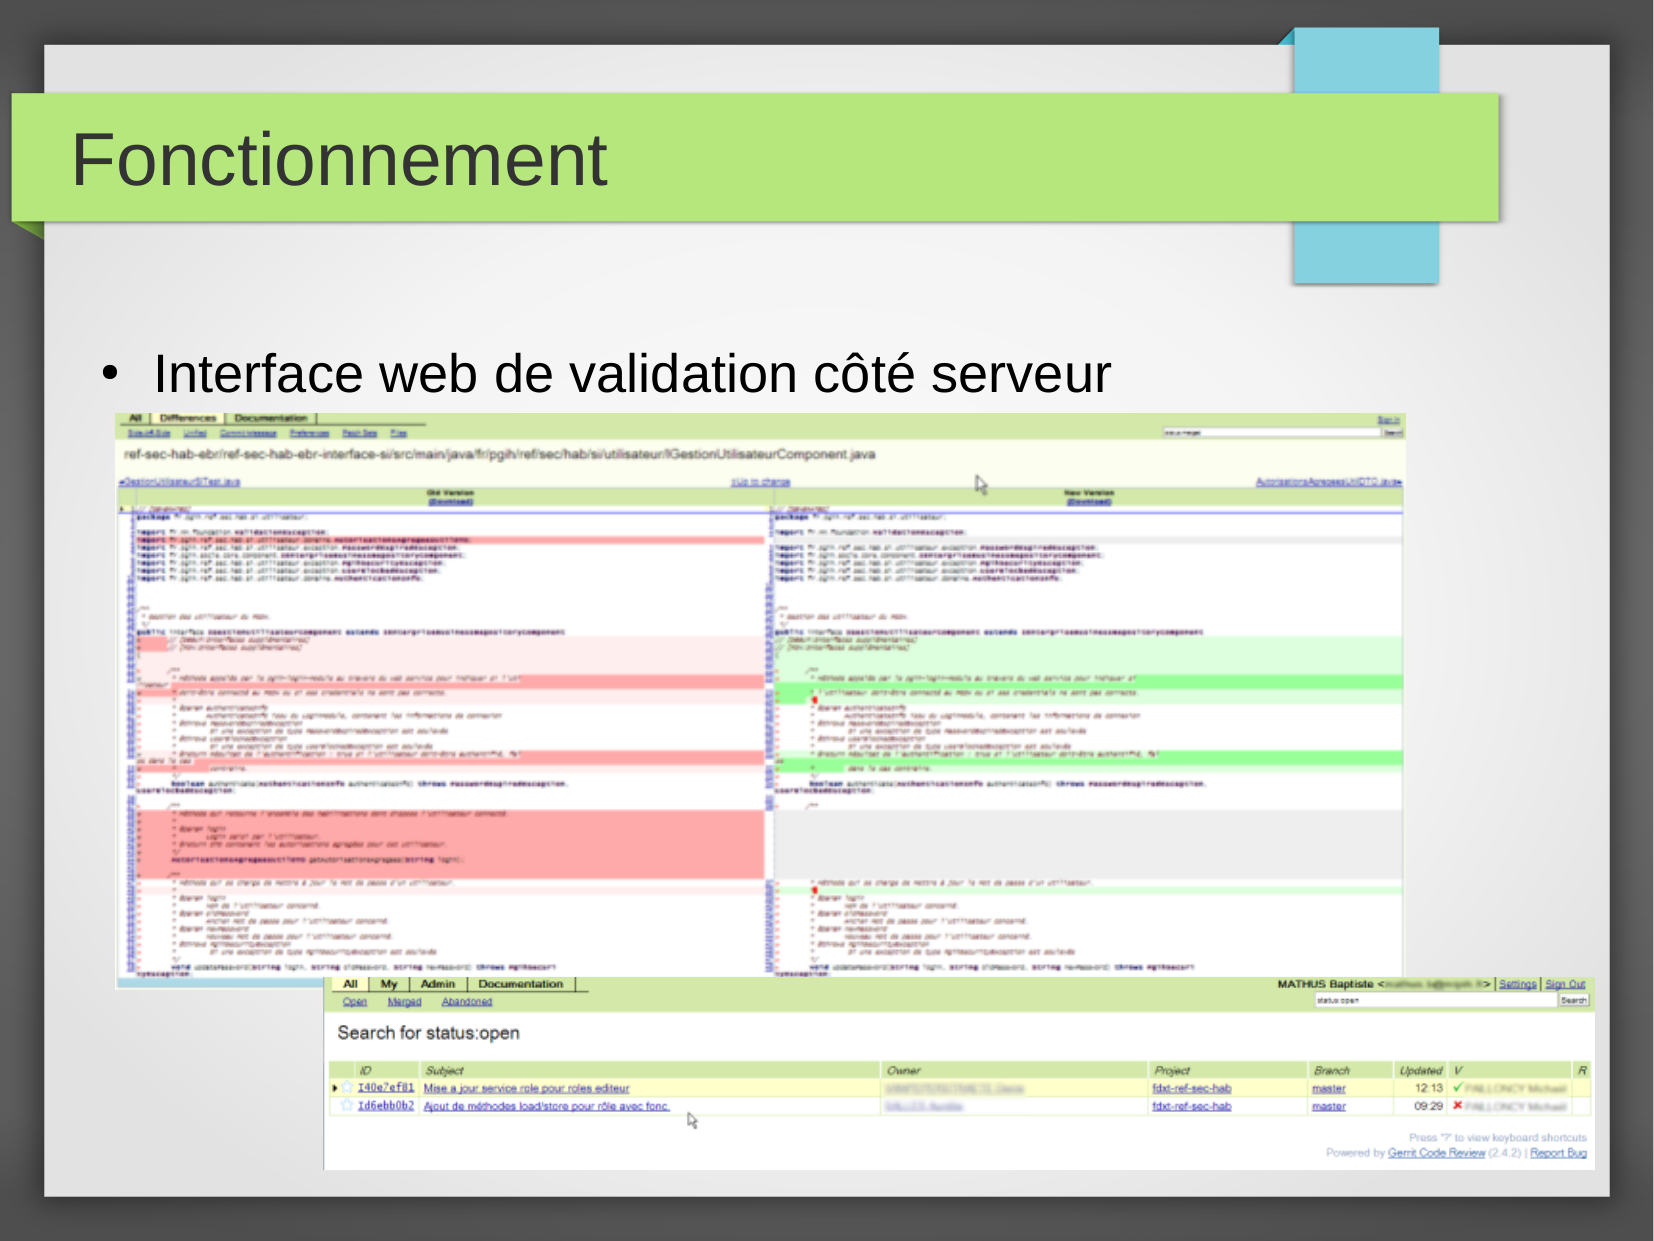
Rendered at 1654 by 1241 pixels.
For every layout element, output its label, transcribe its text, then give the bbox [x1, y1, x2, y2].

picture [0, 0, 1654, 1241]
list Interface web de validation côté serveur [82, 343, 1538, 1063]
title Fonctionnement [70, 106, 1229, 213]
